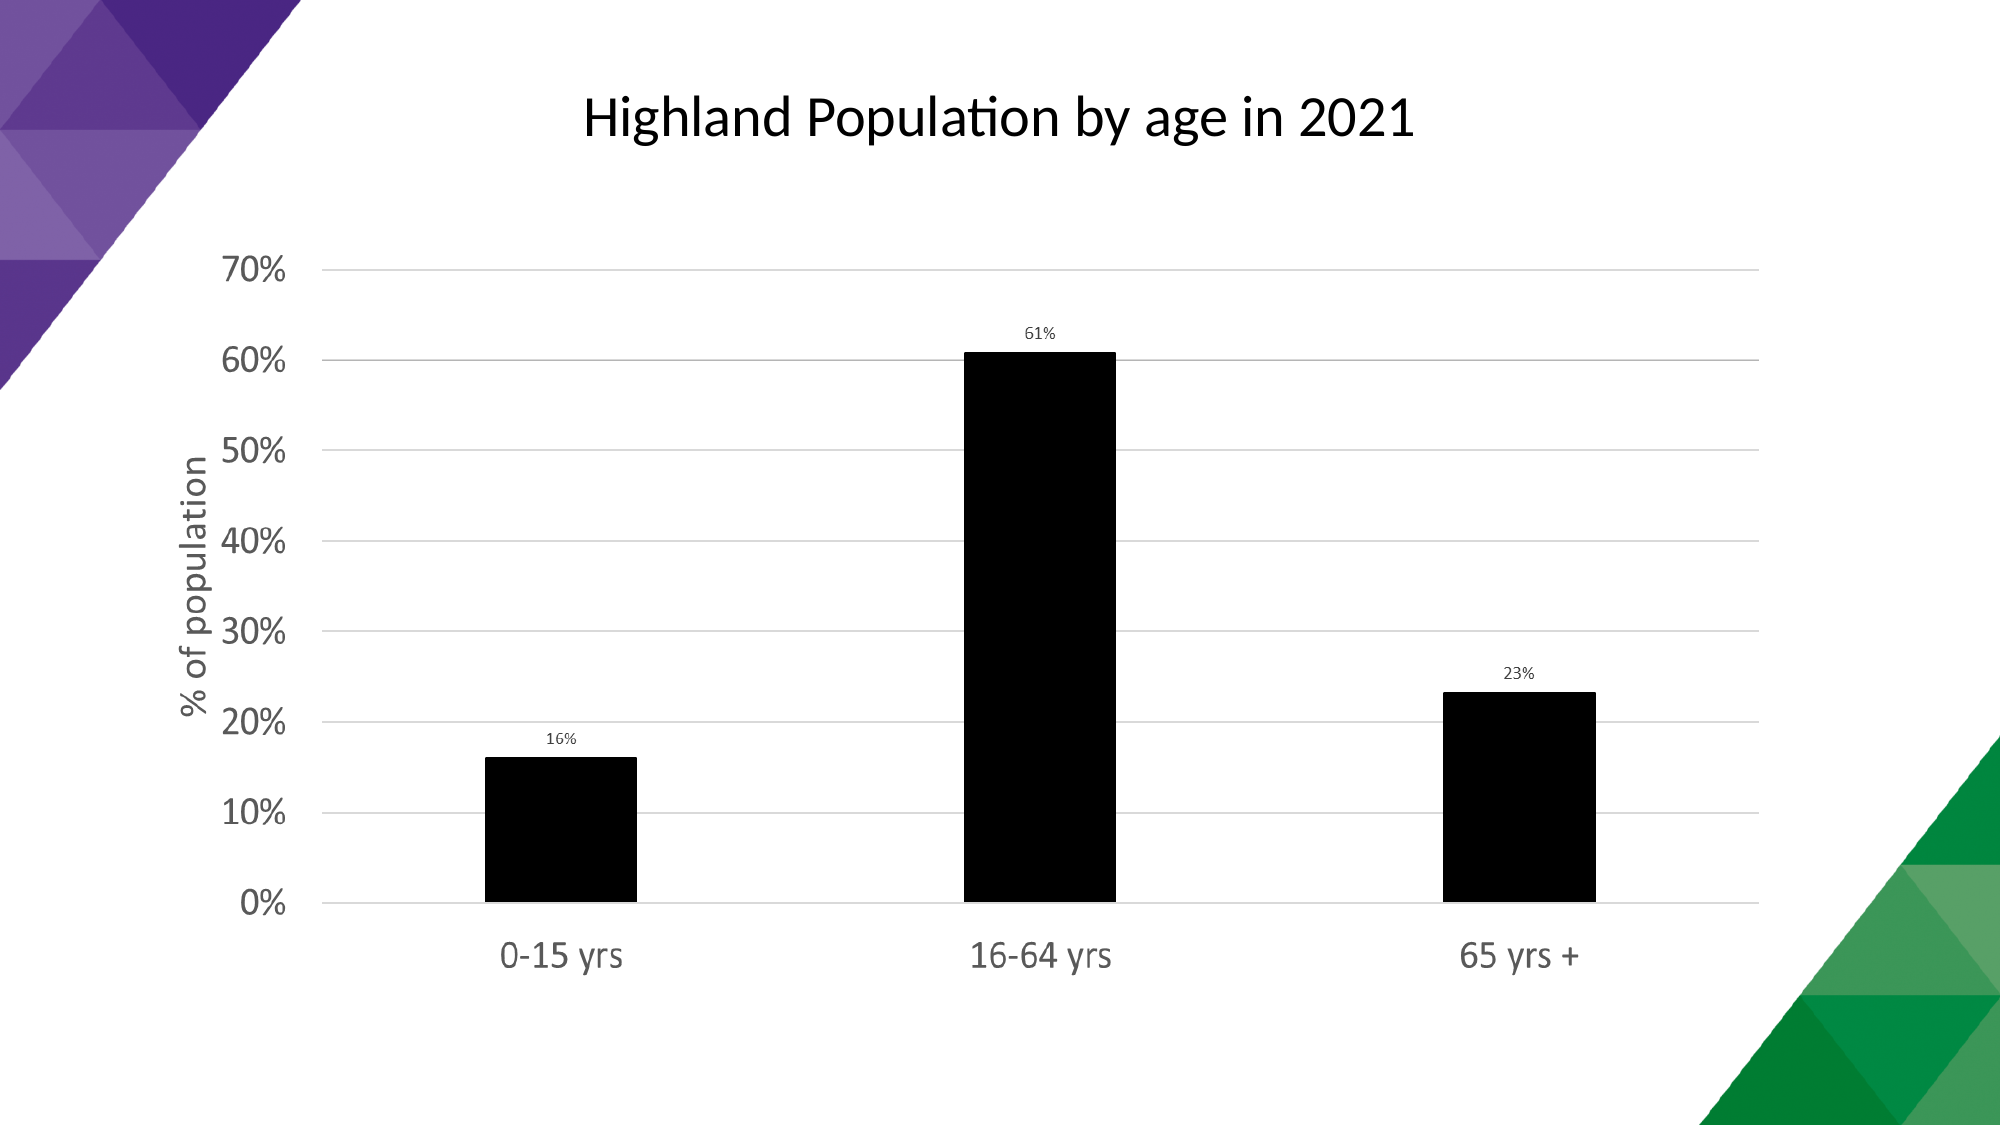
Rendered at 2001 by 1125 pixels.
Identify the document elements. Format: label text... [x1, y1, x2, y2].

text_box Highland Population by age in 2021 [423, 70, 1577, 157]
picture [144, 234, 1779, 991]
